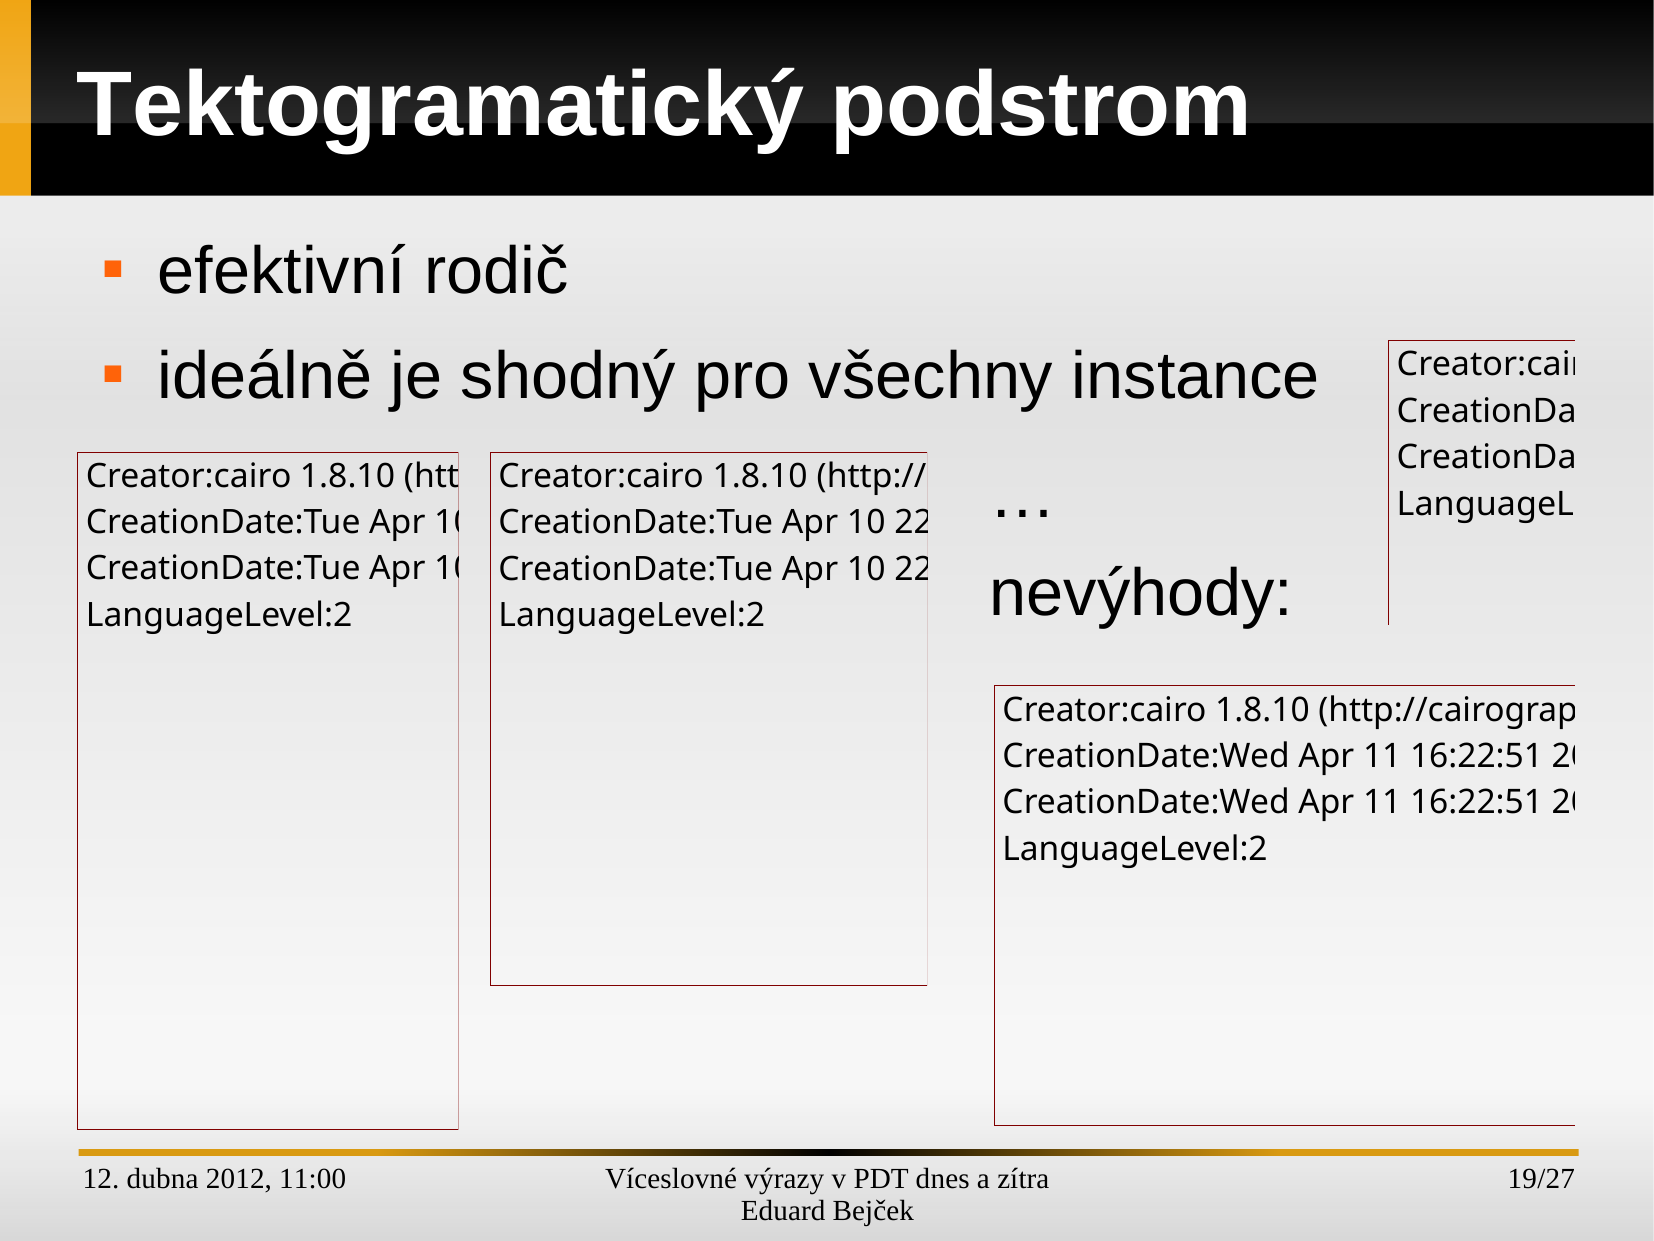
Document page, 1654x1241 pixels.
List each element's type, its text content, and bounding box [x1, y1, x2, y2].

list efektivní rodič ideálně je shodný pro všechny instance [86, 233, 1576, 413]
title Tektogramatický podstrom [76, 7, 1565, 200]
text_box … [975, 450, 1072, 540]
text_box nevýhody: [975, 547, 1310, 638]
picture [0, 0, 1654, 1241]
